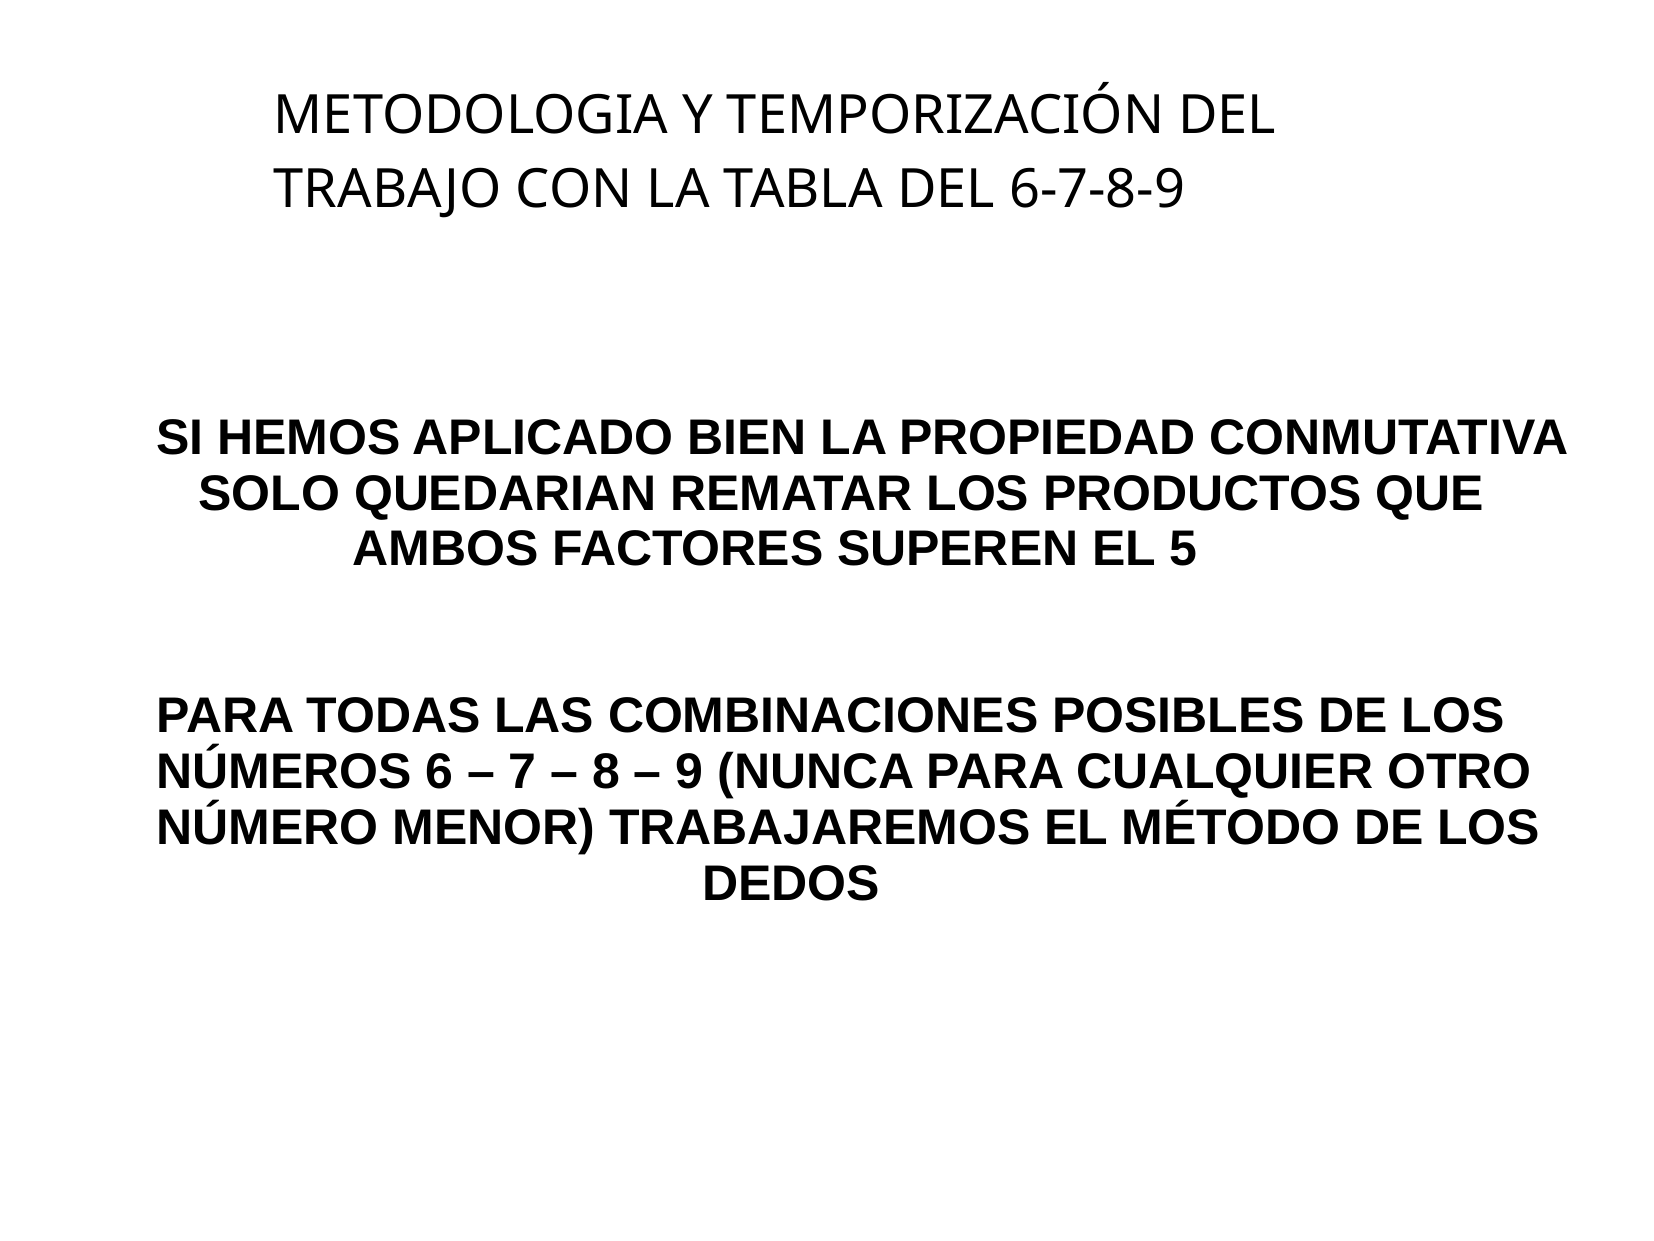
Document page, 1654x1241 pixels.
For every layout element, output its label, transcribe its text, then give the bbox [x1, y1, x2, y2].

text_box SI HEMOS APLICADO BIEN LA PROPIEDAD CONMUTATIVA SOLO QUEDARIAN REMATAR LOS PRODUCTOS QUE AMBOS FACTORES SUPEREN EL 5 PARA TODAS LAS COMBINACIONES POSIBLES DE LOS NÚMEROS 6 – 7 – 8 – 9 (NUNCA PARA CUALQUIER OTRO NÚMERO MENOR) TRABAJAREMOS EL MÉTODO DE LOS DEDOS [141, 401, 1584, 1044]
text_box METODOLOGIA Y TEMPORIZACIÓN DEL TRABAJO CON LA TABLA DEL 6-7-8-9 [244, 68, 1349, 229]
